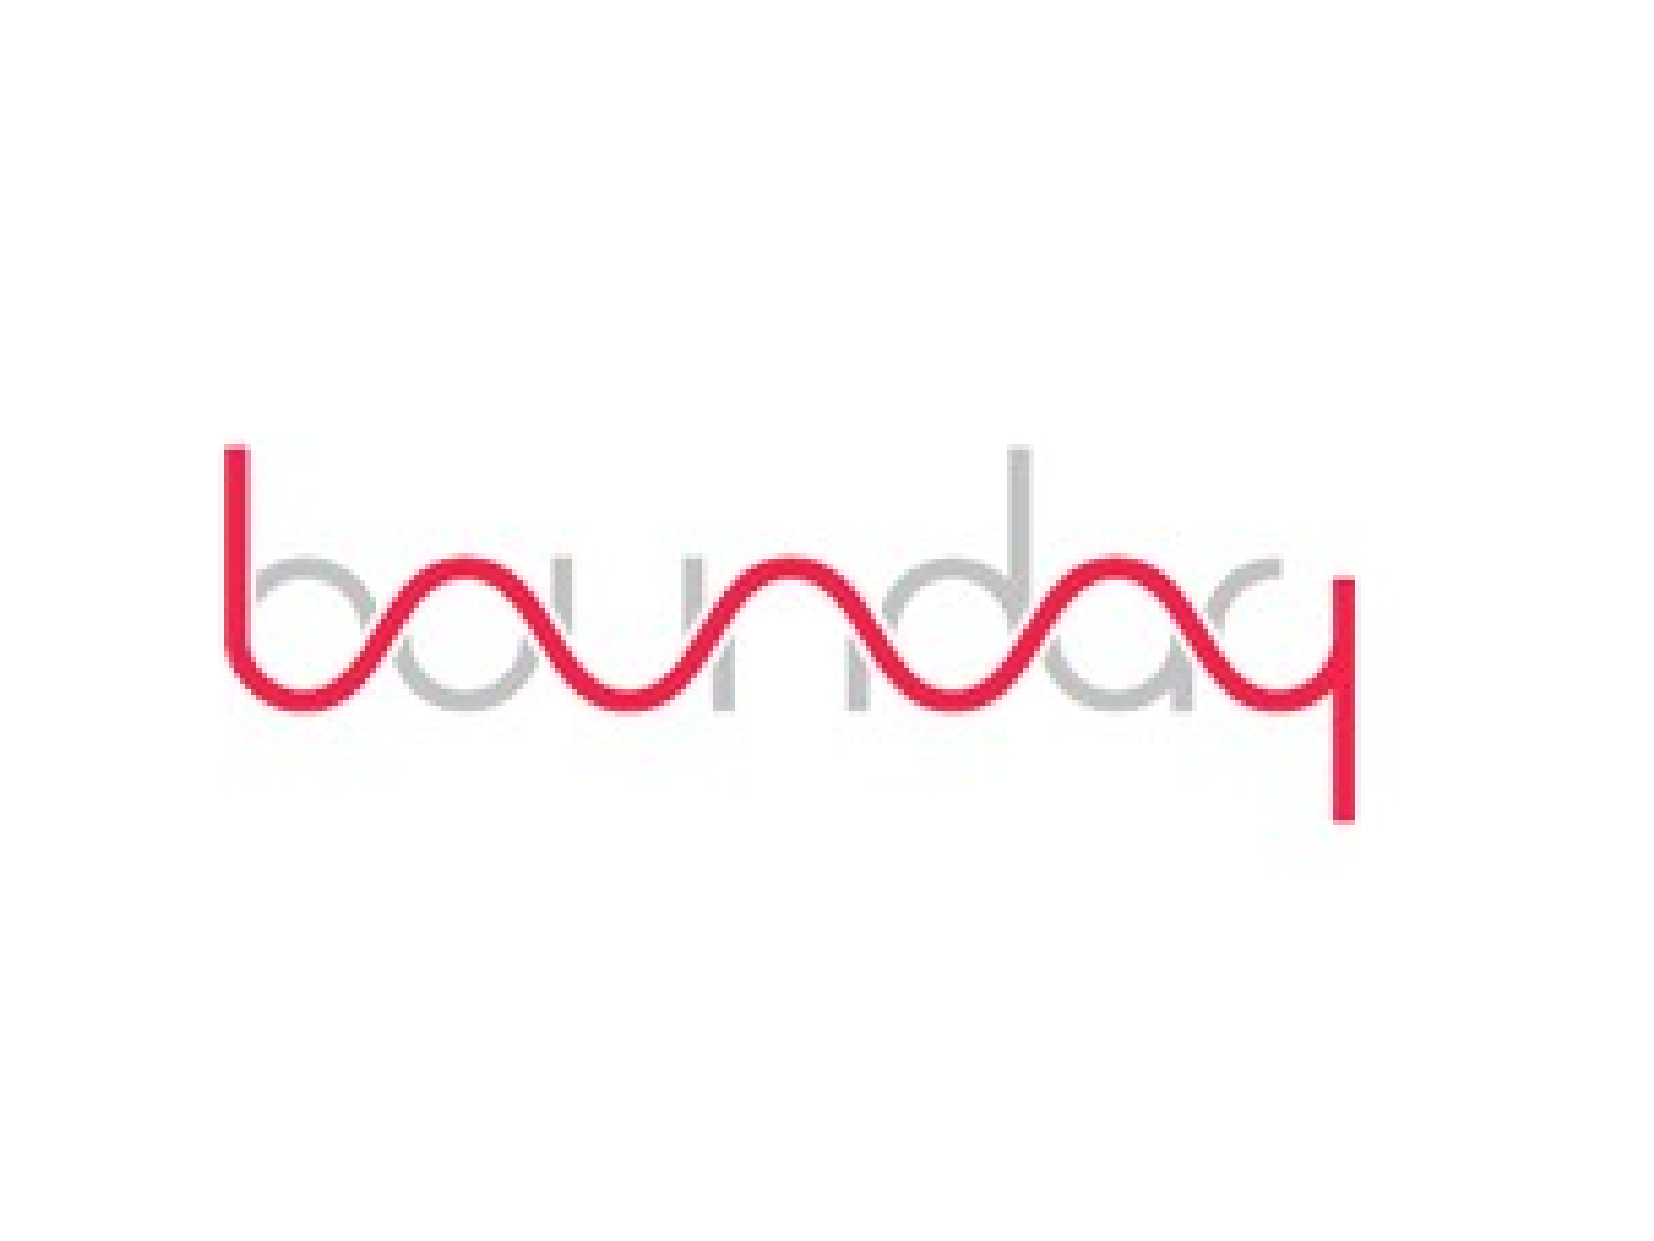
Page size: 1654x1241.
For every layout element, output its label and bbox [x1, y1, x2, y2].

picture [50, 265, 1595, 973]
